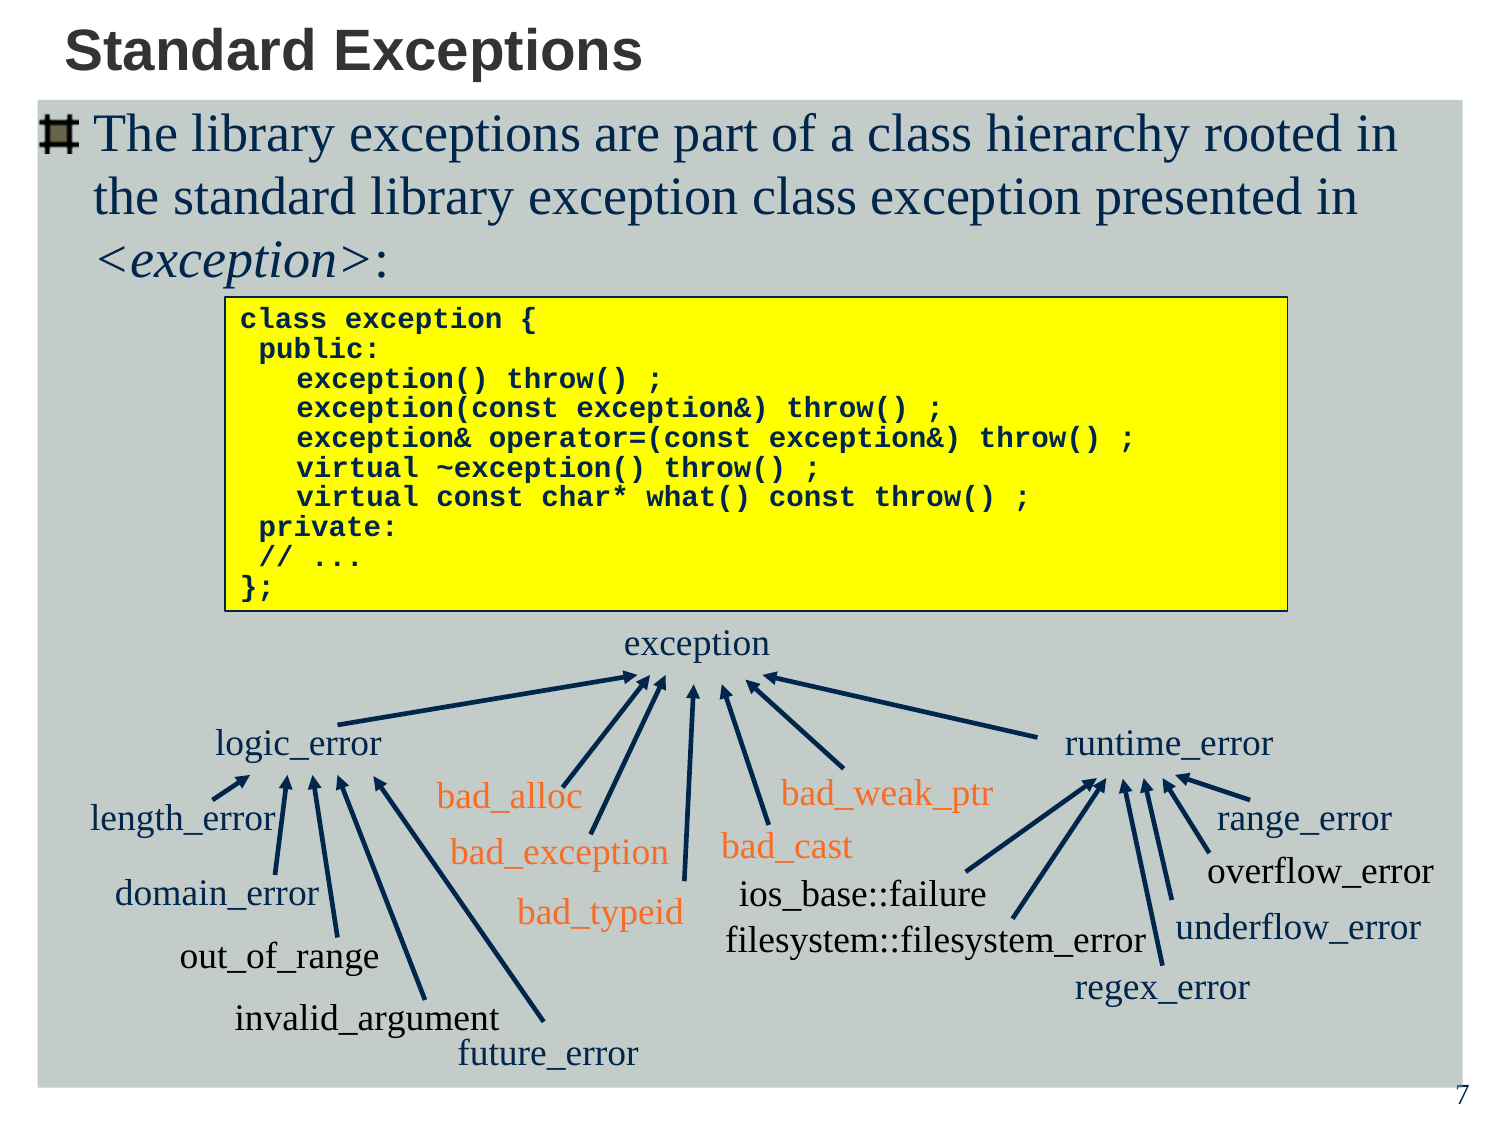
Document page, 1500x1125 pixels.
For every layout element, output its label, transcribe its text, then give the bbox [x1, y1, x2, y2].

text_box range_error [1202, 787, 1408, 840]
text_box bad_typeid [502, 881, 699, 942]
text_box bad_alloc [421, 764, 598, 826]
text_box length_error [281, 790, 291, 848]
text_box bad_weak_ptr [806, 762, 969, 823]
text_box exception [609, 612, 786, 673]
text_box filesystem::filesystem_error [796, 909, 1075, 970]
text_box domain_error [99, 862, 332, 923]
text_box out_of_range [164, 924, 395, 986]
text_box regex_error [1024, 955, 1301, 1017]
text_box future_error [430, 1022, 666, 1083]
title Standard Exceptions [50, 0, 1450, 91]
text_box bad_exception [435, 821, 684, 882]
text_box length_error [75, 787, 283, 848]
text_box invalid_argument [219, 987, 515, 1048]
text_box ios_base::failure [723, 862, 1002, 924]
text_box overflow_error [1192, 840, 1450, 901]
text_box underflow_error [1160, 896, 1437, 957]
text_box bad_cast [706, 815, 868, 876]
list The library exceptions are part of a class hierarchy rooted in the standard library exception class exception presented in <exception>: [37, 99, 1463, 1088]
text_box logic_error [200, 712, 397, 773]
text_box runtime_error [1050, 712, 1289, 773]
text_box class exception { public: exception() throw() ; exception(const exception&) throw() ; exception& operator=(const exception&) throw() ; virtual ~exception() throw() ; virtual const char* what() const throw() ; private: // ... }; [225, 297, 1288, 618]
